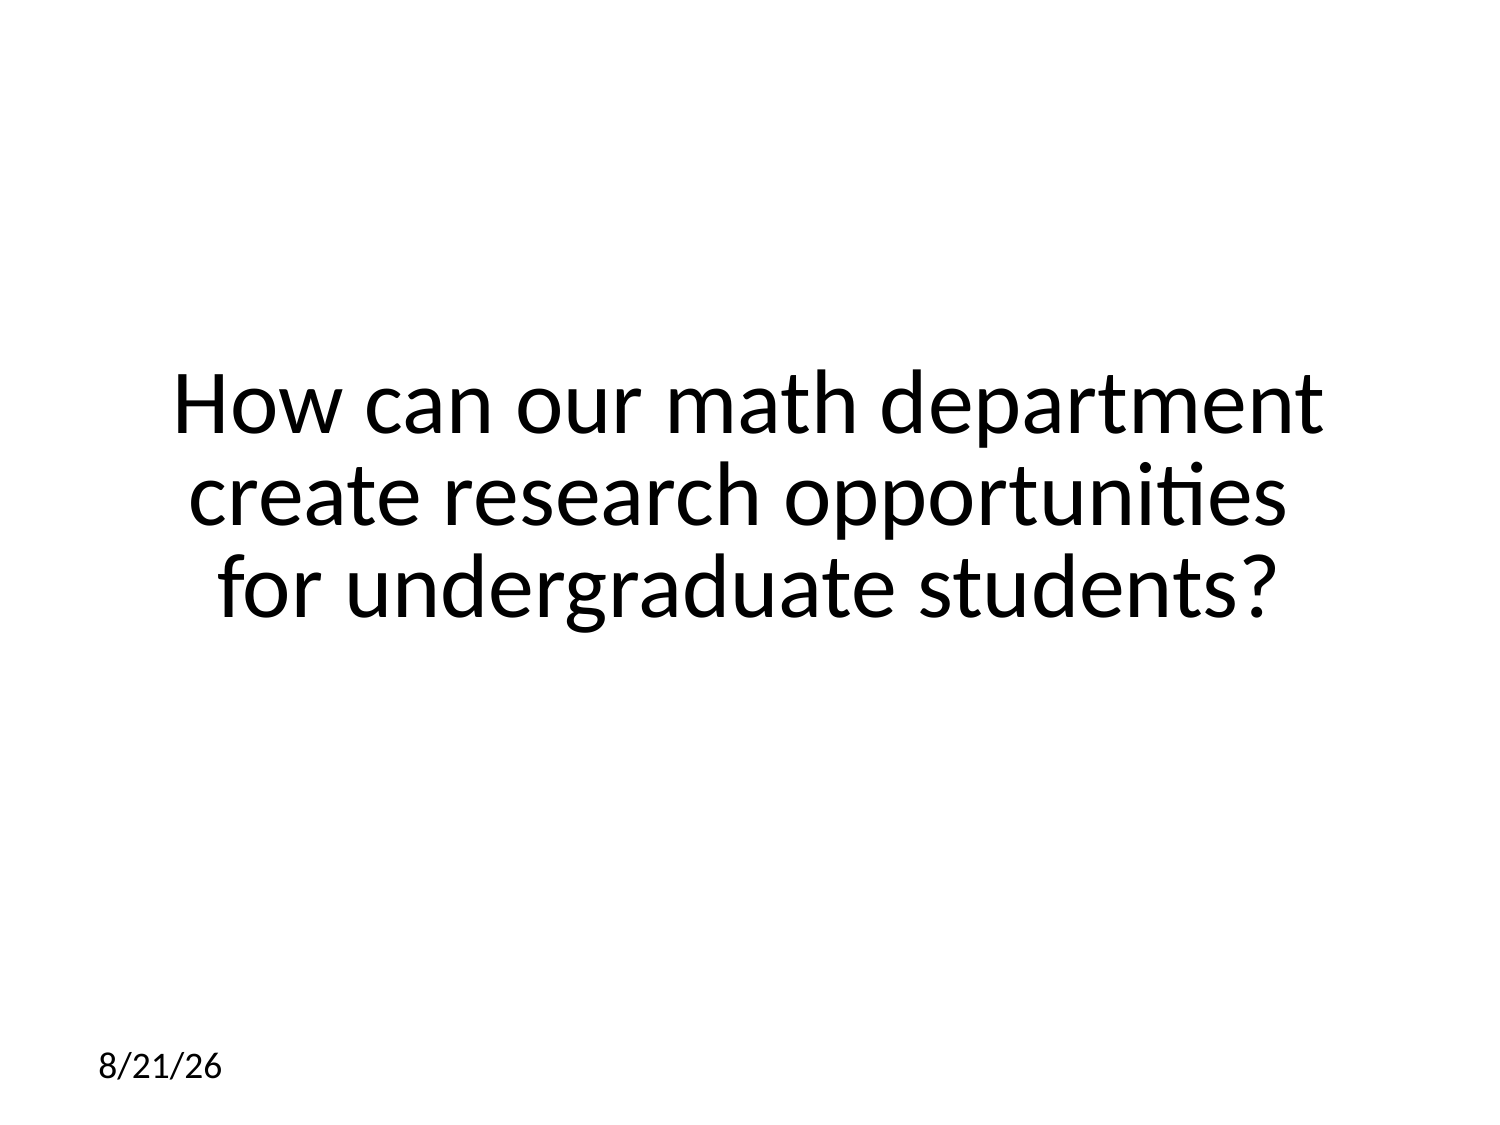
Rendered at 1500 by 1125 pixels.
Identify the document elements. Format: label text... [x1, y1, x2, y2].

title How can our math department create research opportunities for undergraduate students? [75, 45, 1425, 961]
